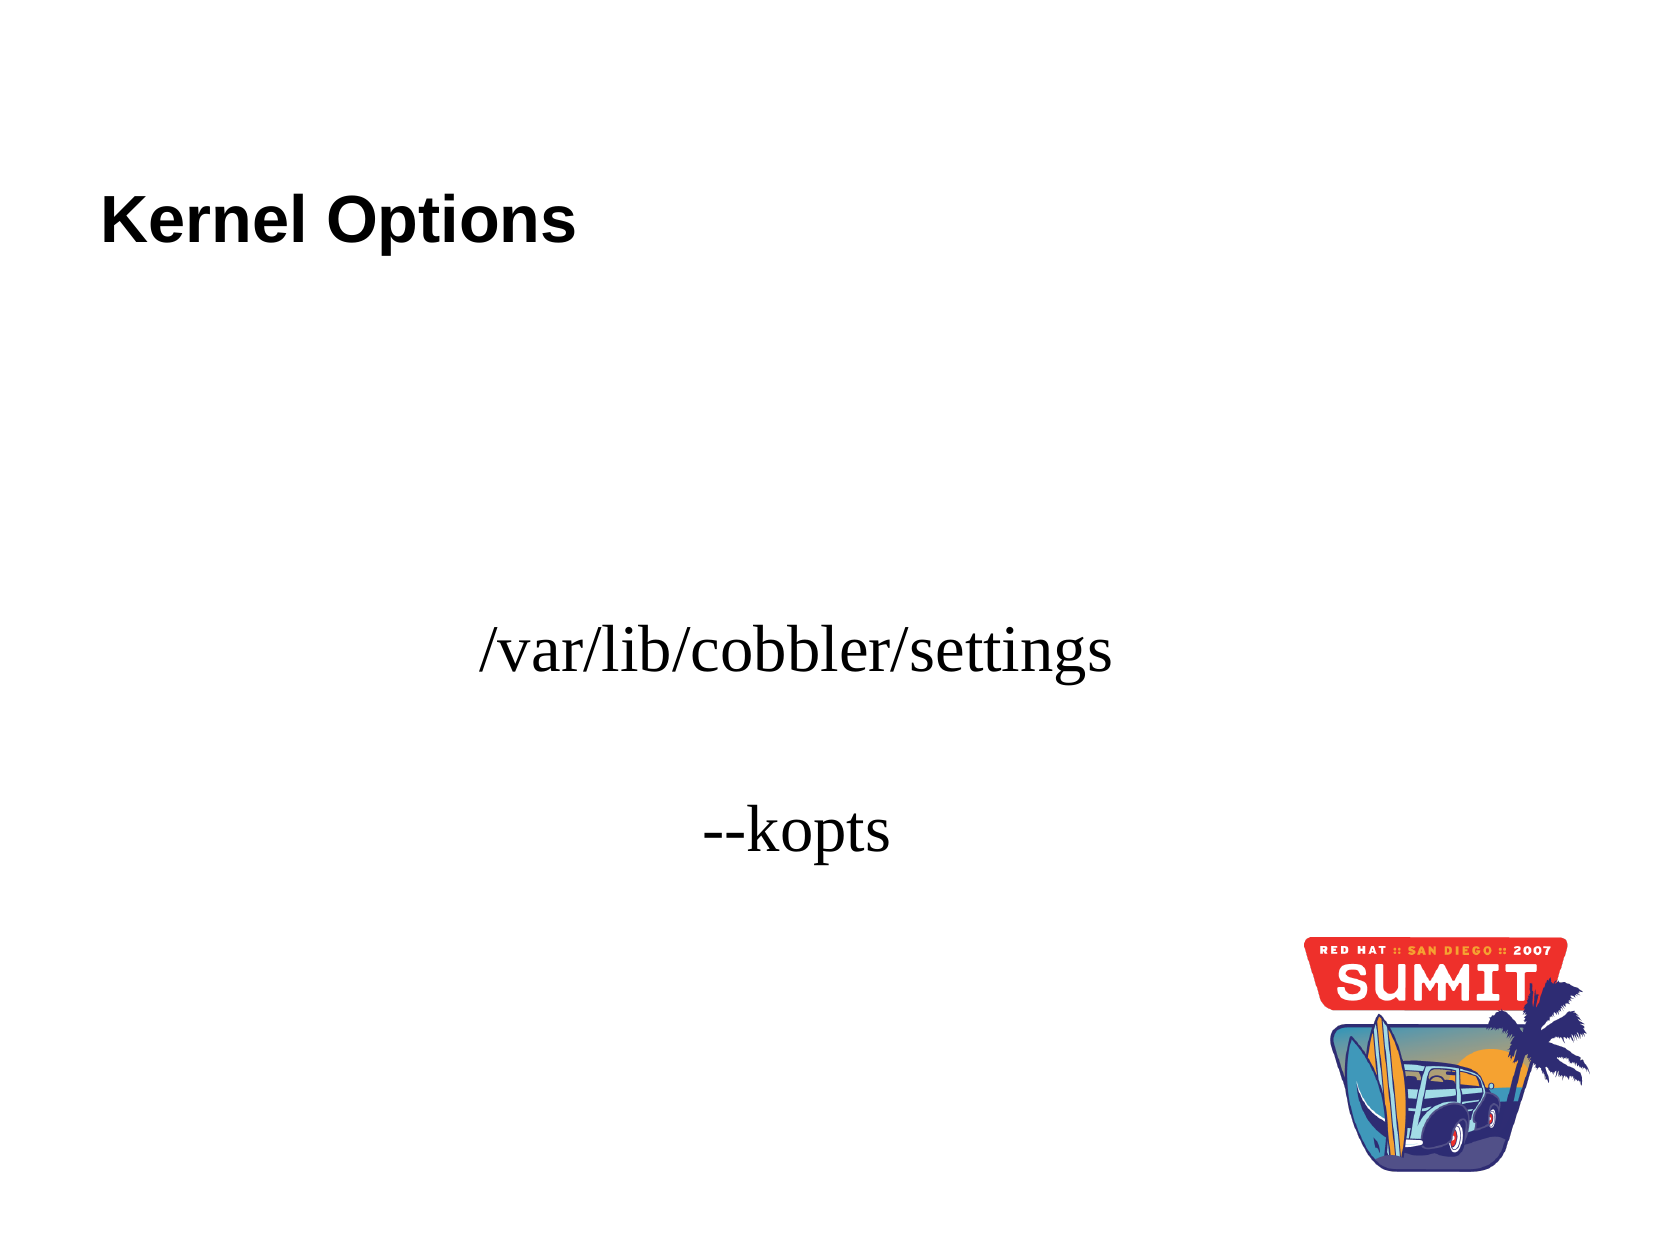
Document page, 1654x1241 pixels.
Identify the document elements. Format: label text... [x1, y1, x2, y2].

title Kernel Options [100, 164, 1506, 275]
picture [1500, 937, 1590, 1172]
subtitle /var/lib/cobbler/settings --kopts [94, 304, 1500, 1174]
